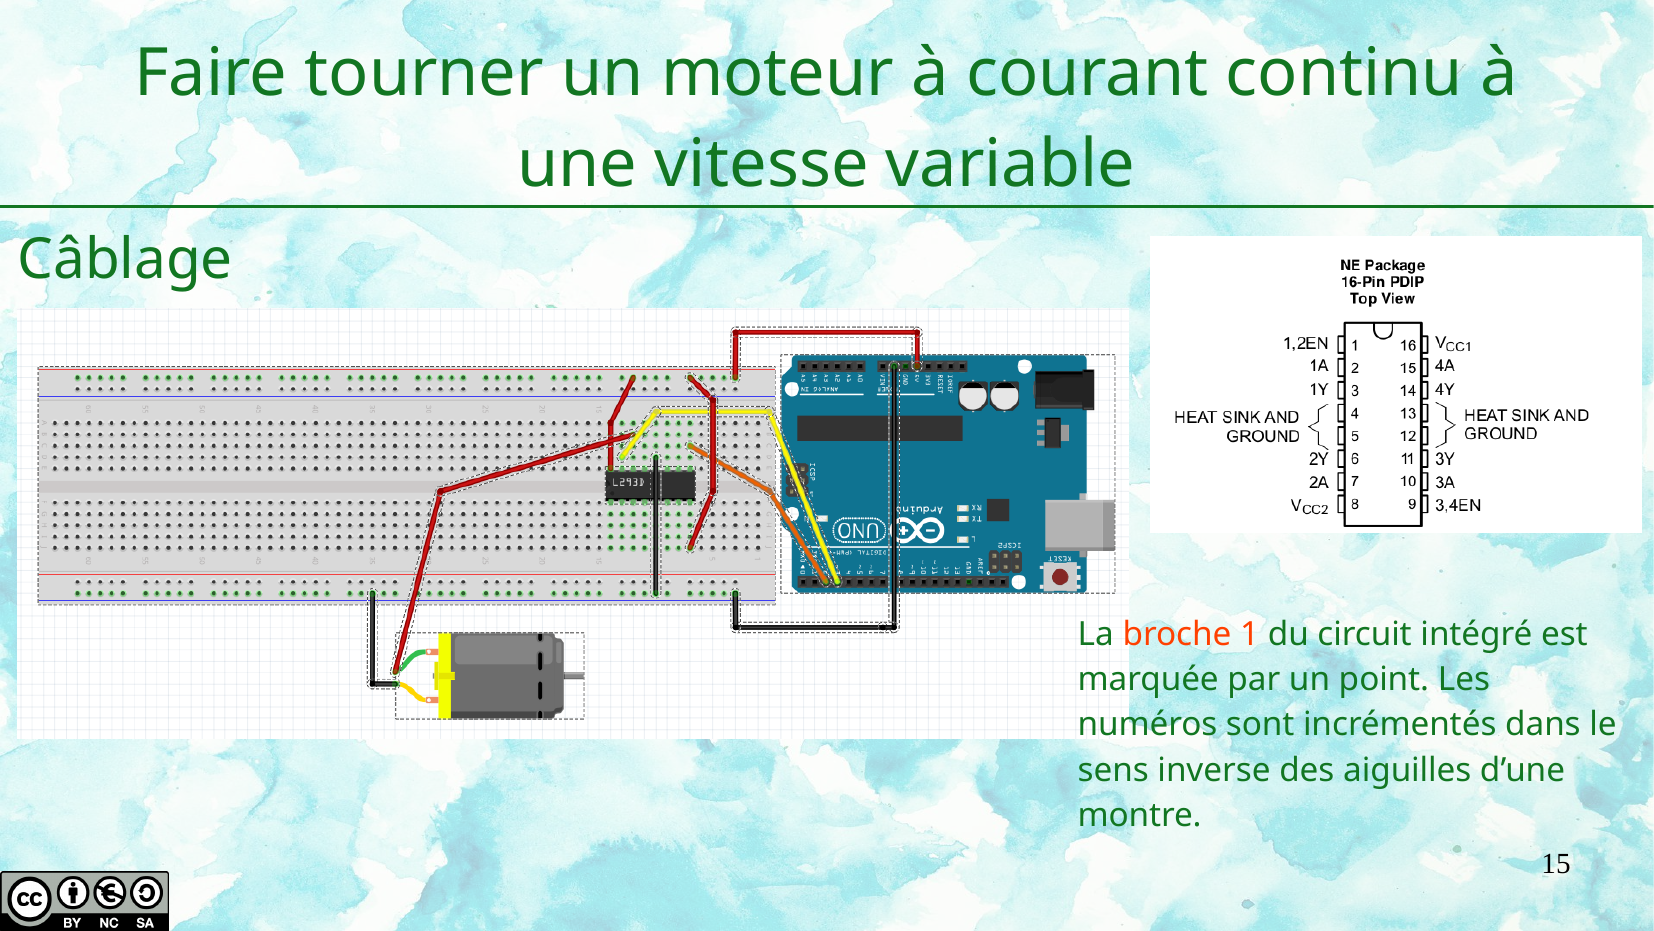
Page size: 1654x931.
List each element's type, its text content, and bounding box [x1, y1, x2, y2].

list Câblage [17, 217, 1506, 296]
picture [1150, 236, 1642, 533]
picture [17, 308, 1129, 739]
picture [0, 871, 169, 931]
title Faire tourner un moteur à courant continu à une vitesse variable [82, 23, 1571, 206]
text_box La broche 1 du circuit intégré est marquée par un point. Les numéros sont incrémentés dans le sens inverse des aiguilles d’une montre. [1062, 602, 1654, 889]
